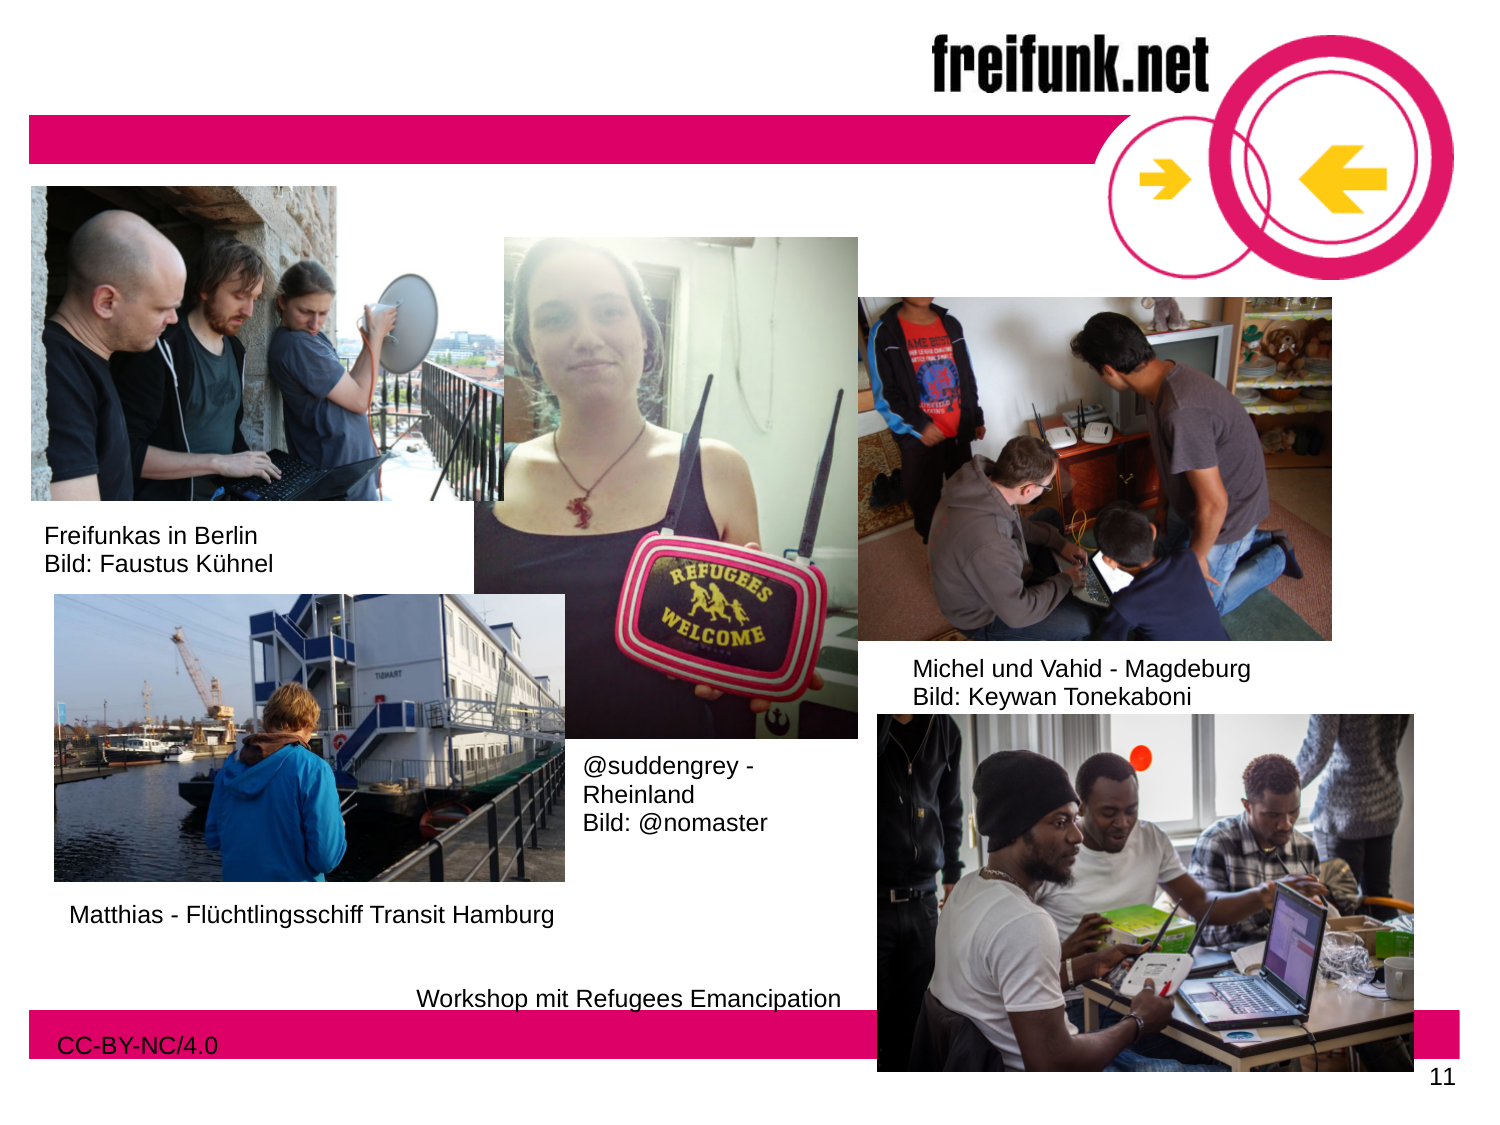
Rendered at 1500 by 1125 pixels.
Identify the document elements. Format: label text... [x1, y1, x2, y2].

picture [31, 186, 1332, 882]
picture [932, 34, 1454, 280]
text_box Workshop mit Refugees Emancipation [401, 977, 877, 1063]
text_box Freifunkas in Berlin Bild: Faustus Kühnel [29, 514, 406, 620]
text_box Michel und Vahid - Magdeburg Bild: Keywan Tonekaboni [897, 647, 1382, 714]
text_box CC-BY-NC/4.0 [42, 1024, 260, 1102]
text_box Matthias - Flüchtlingsschiff Transit Hamburg [54, 893, 579, 945]
picture [877, 714, 1414, 1072]
text_box @suddengrey - Rheinland Bild: @nomaster [567, 744, 876, 854]
